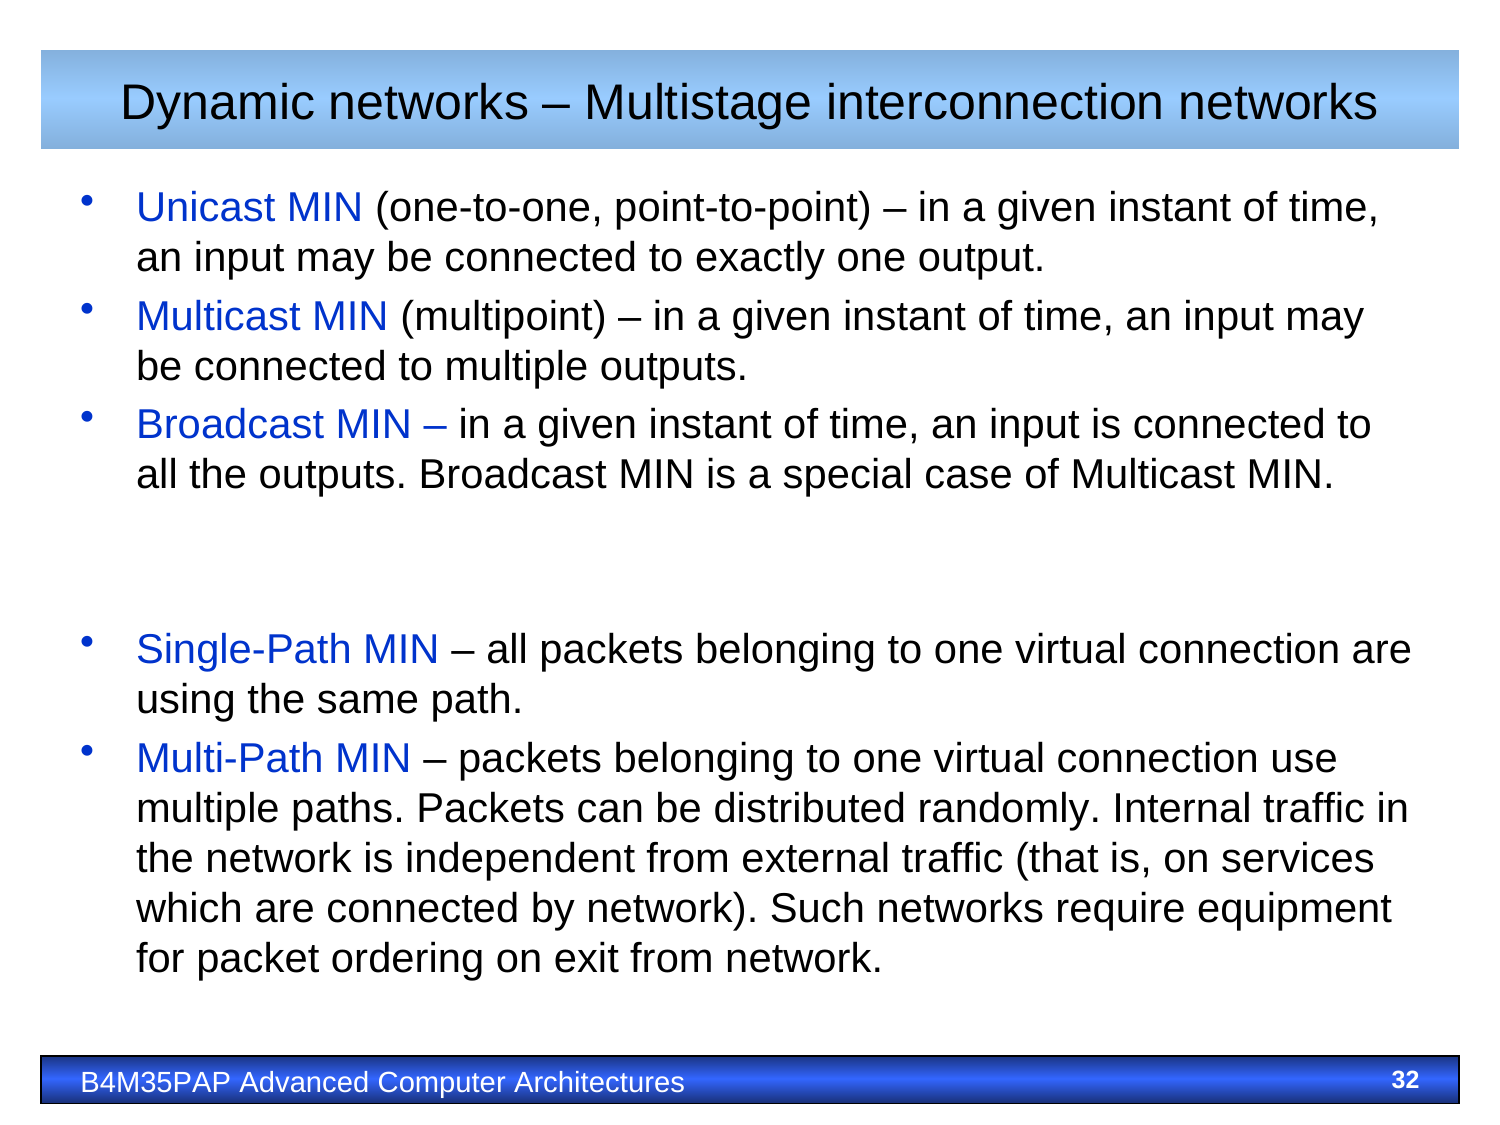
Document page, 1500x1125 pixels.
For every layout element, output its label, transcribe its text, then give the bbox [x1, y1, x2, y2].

title Dynamic networks – Multistage interconnection networks [41, 50, 1459, 149]
list Unicast MIN (one-to-one, point-to-point) – in a given instant of time, an input may be connected to exactly one output. Multicast MIN (multipoint) – in a given instant of time, an input may be connected to multiple outputs. Broadcast MIN – in a given instant of time, an input is connected to all the outputs. Broadcast MIN is a special case of Multicast MIN. Single-Path MIN – all packets belonging to one virtual connection are using the same path. Multi-Path MIN – packets belonging to one virtual connection use multiple paths. Packets can be distributed randomly. Internal traffic in the network is independent from external traffic (that is, on services which are connected by network). Such networks require equipment for packet ordering on exit from network. [64, 172, 1436, 1000]
